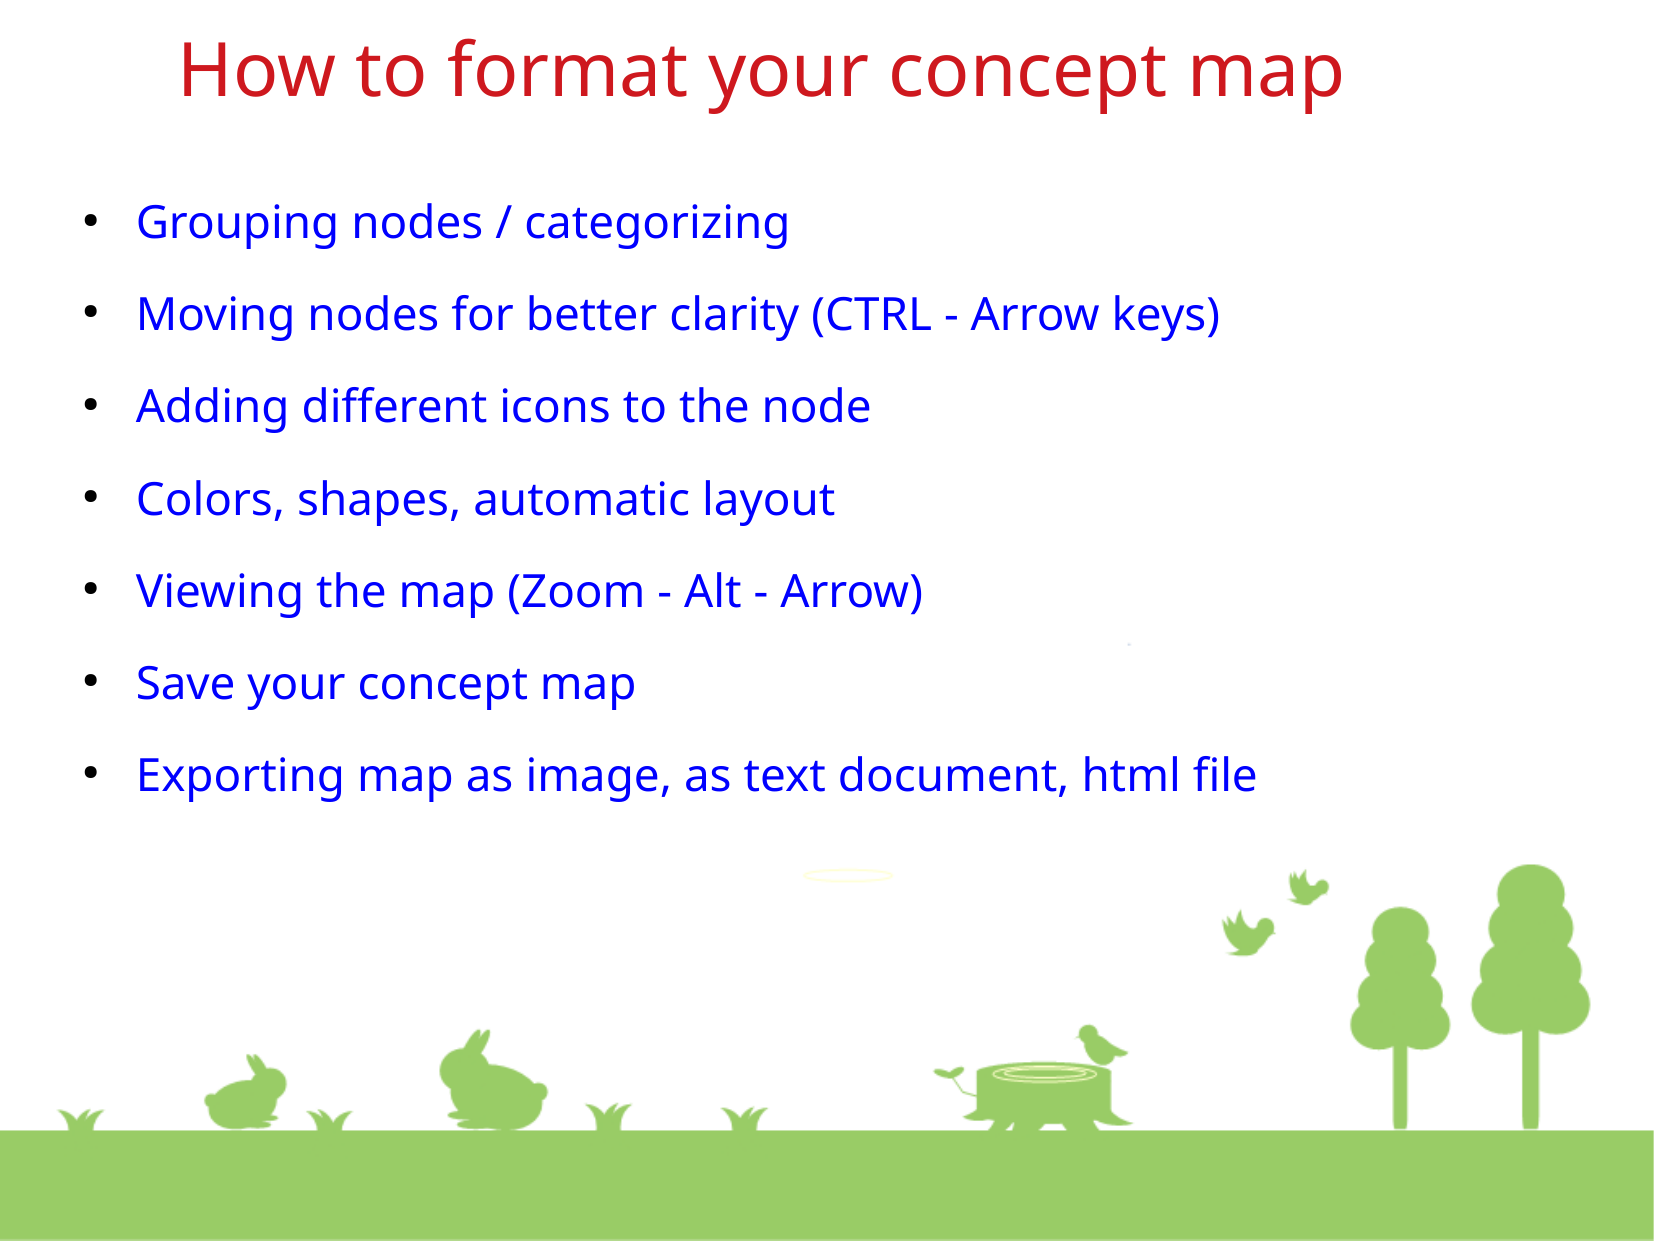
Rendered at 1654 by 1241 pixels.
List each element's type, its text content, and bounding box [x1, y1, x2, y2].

list Grouping nodes / categorizing Moving nodes for better clarity (CTRL - Arrow keys) Adding different icons to the node Colors, shapes, automatic layout Viewing the map (Zoom - Alt - Arrow) Save your concept map Exporting map as image, as text document, html file [64, 189, 1583, 1004]
title How to format your concept map [17, 7, 1347, 128]
picture [0, 0, 1654, 1241]
